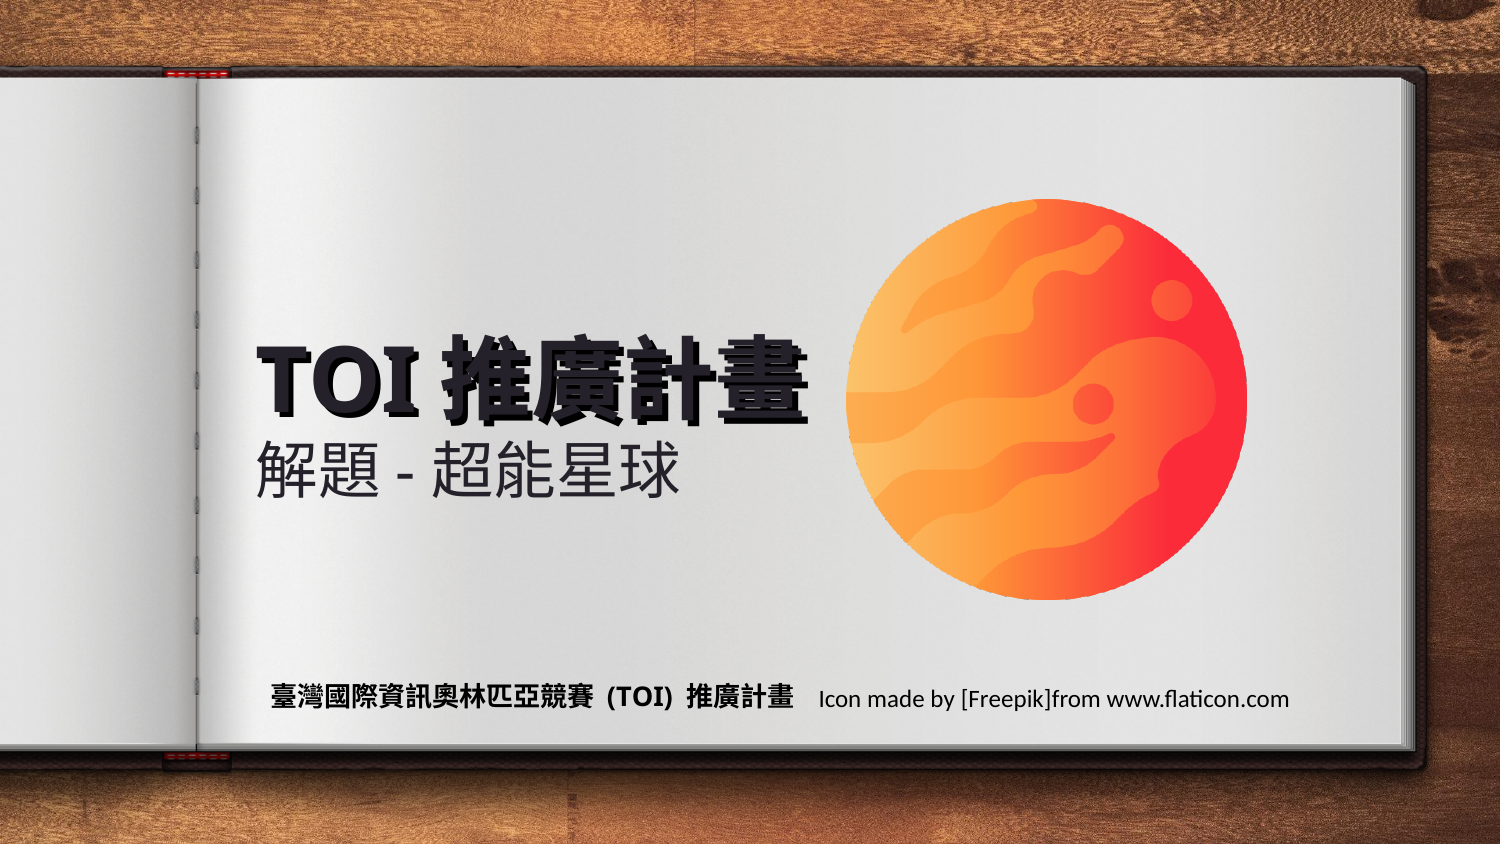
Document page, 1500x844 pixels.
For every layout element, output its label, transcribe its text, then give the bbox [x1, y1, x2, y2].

picture [846, 199, 1247, 600]
text_box Icon made by [Freepik]from www.flaticon.com [804, 675, 1385, 720]
title TOI推廣計畫 解題-超能星球 [240, 262, 846, 565]
